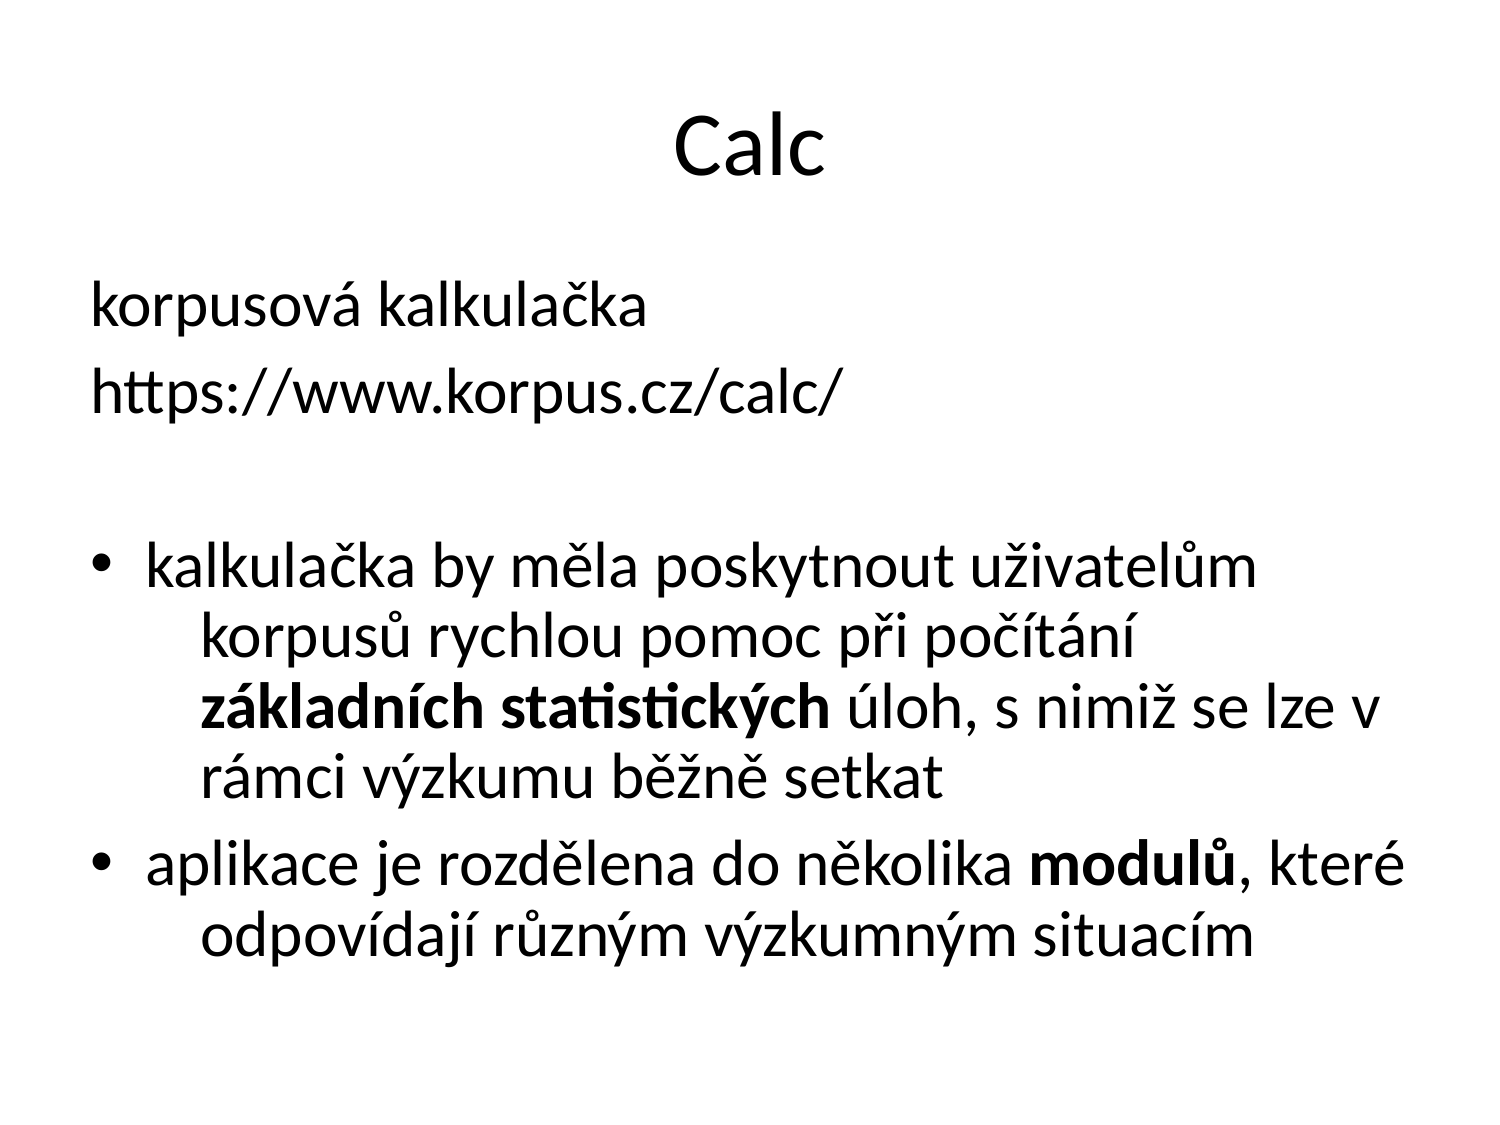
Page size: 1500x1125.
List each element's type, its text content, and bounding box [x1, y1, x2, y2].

title Calc [75, 45, 1426, 233]
list korpusová kalkulačka https://www.korpus.cz/calc/ kalkulačka by měla poskytnout uživatelům korpusů rychlou pomoc při počítání základních statistických úloh, s nimiž se lze v rámci výzkumu běžně setkat aplikace je rozdělena do několika modulů, které odpovídají různým výzkumným situacím [75, 262, 1426, 1005]
